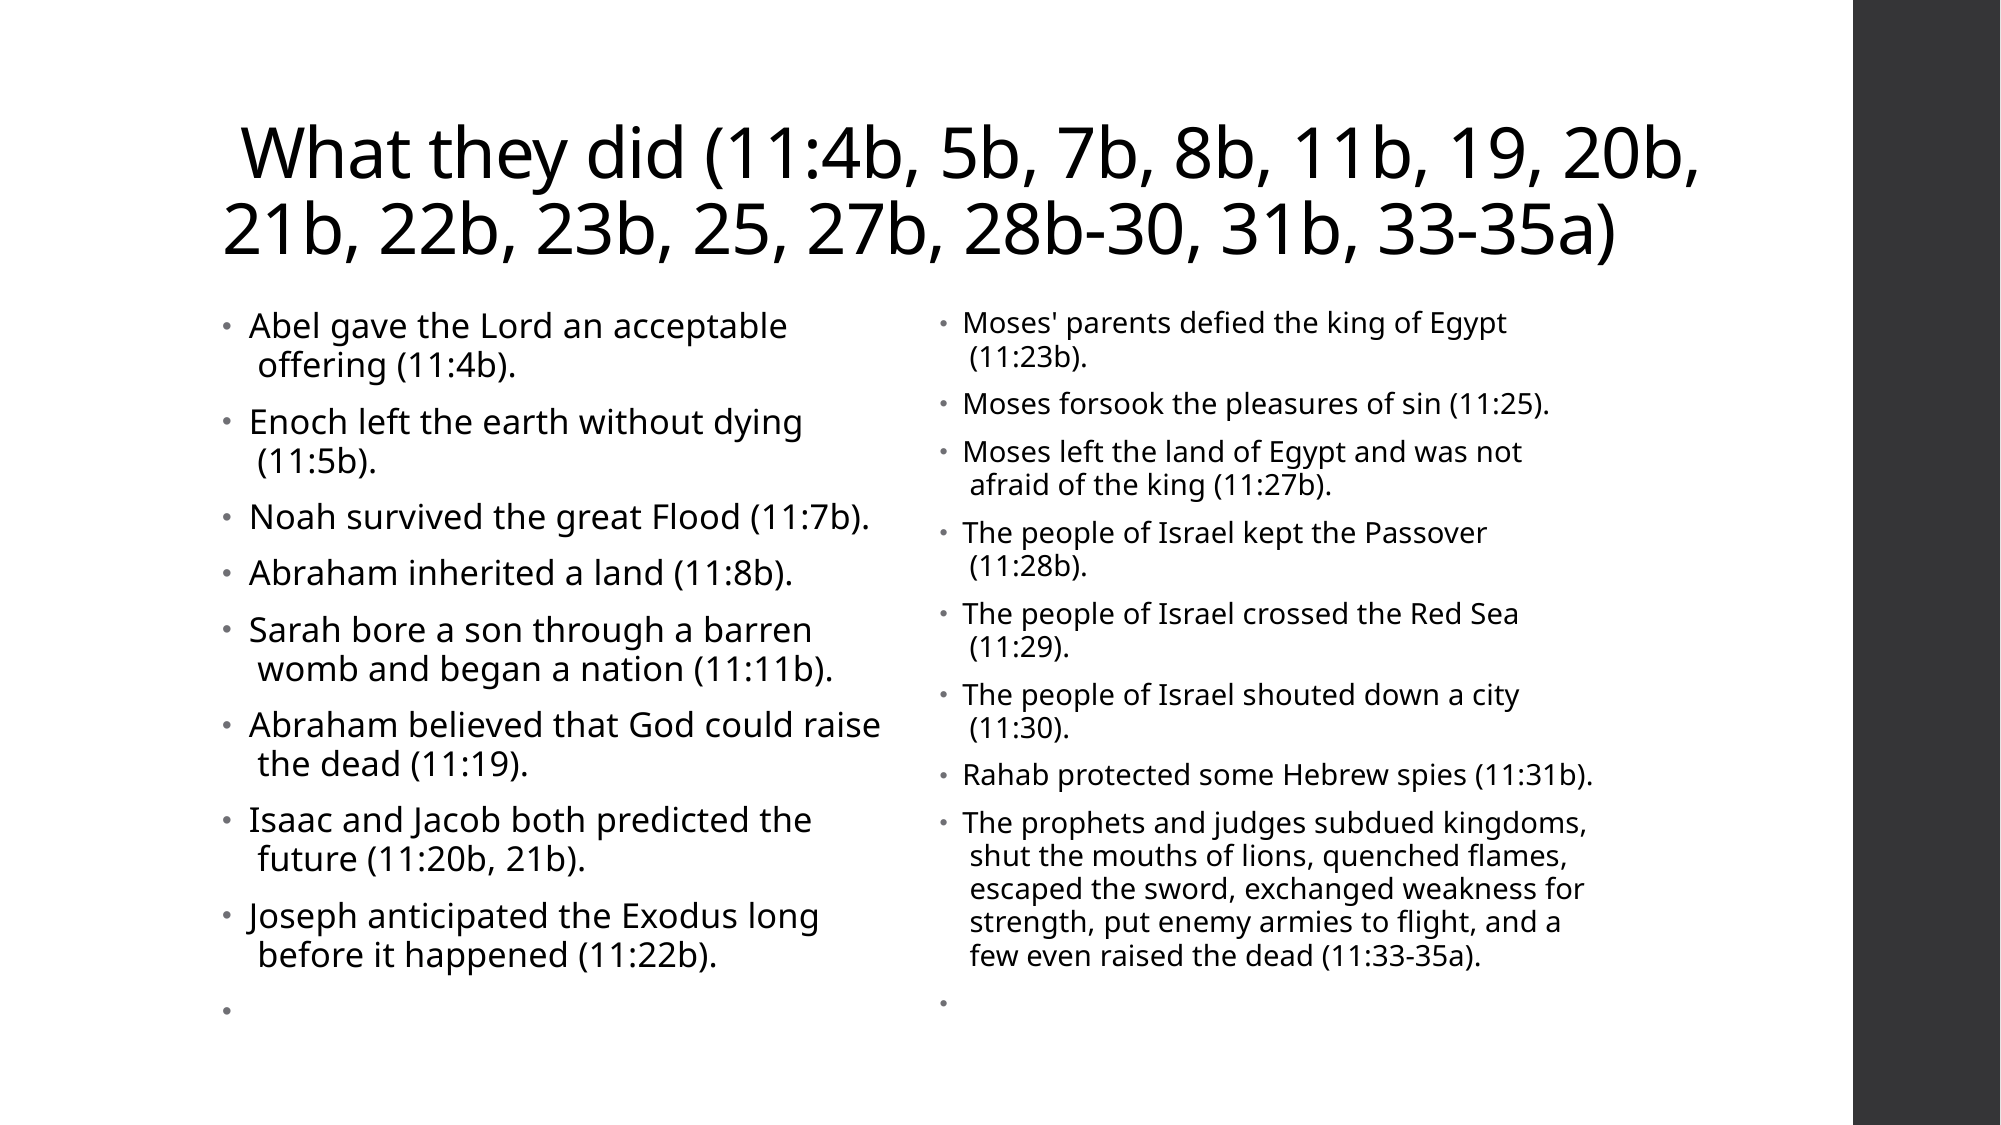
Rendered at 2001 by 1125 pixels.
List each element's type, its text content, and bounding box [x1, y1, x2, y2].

list Abel gave the Lord an acceptable offering (11:4b). Enoch left the earth without dying (11:5b). Noah survived the great Flood (11:7b). Abraham inherited a land (11:8b). Sarah bore a son through a barren womb and began a nation (11:11b). Abraham believed that God could raise the dead (11:19). Isaac and Jacob both predicted the future (11:20b, 21b). Joseph anticipated the Exodus long before it happened (11:22b). [207, 299, 900, 1014]
title What they did (11:4b, 5b, 7b, 8b, 11b, 19, 20b, 21b, 22b, 23b, 25, 27b, 28b-30, 31b, 33-35a) [206, 60, 1797, 278]
list Moses' parents defied the king of Egypt (11:23b). Moses forsook the pleasures of sin (11:25). Moses left the land of Egypt and was not afraid of the king (11:27b). The people of Israel kept the Passover (11:28b). The people of Israel crossed the Red Sea (11:29). The people of Israel shouted down a city (11:30). Rahab protected some Hebrew spies (11:31b). The prophets and judges subdued kingdoms, shut the mouths of lions, quenched flames, escaped the sword, exchanged weakness for strength, put enemy armies to flight, and a few even raised the dead (11:33-35a). [924, 299, 1617, 1014]
